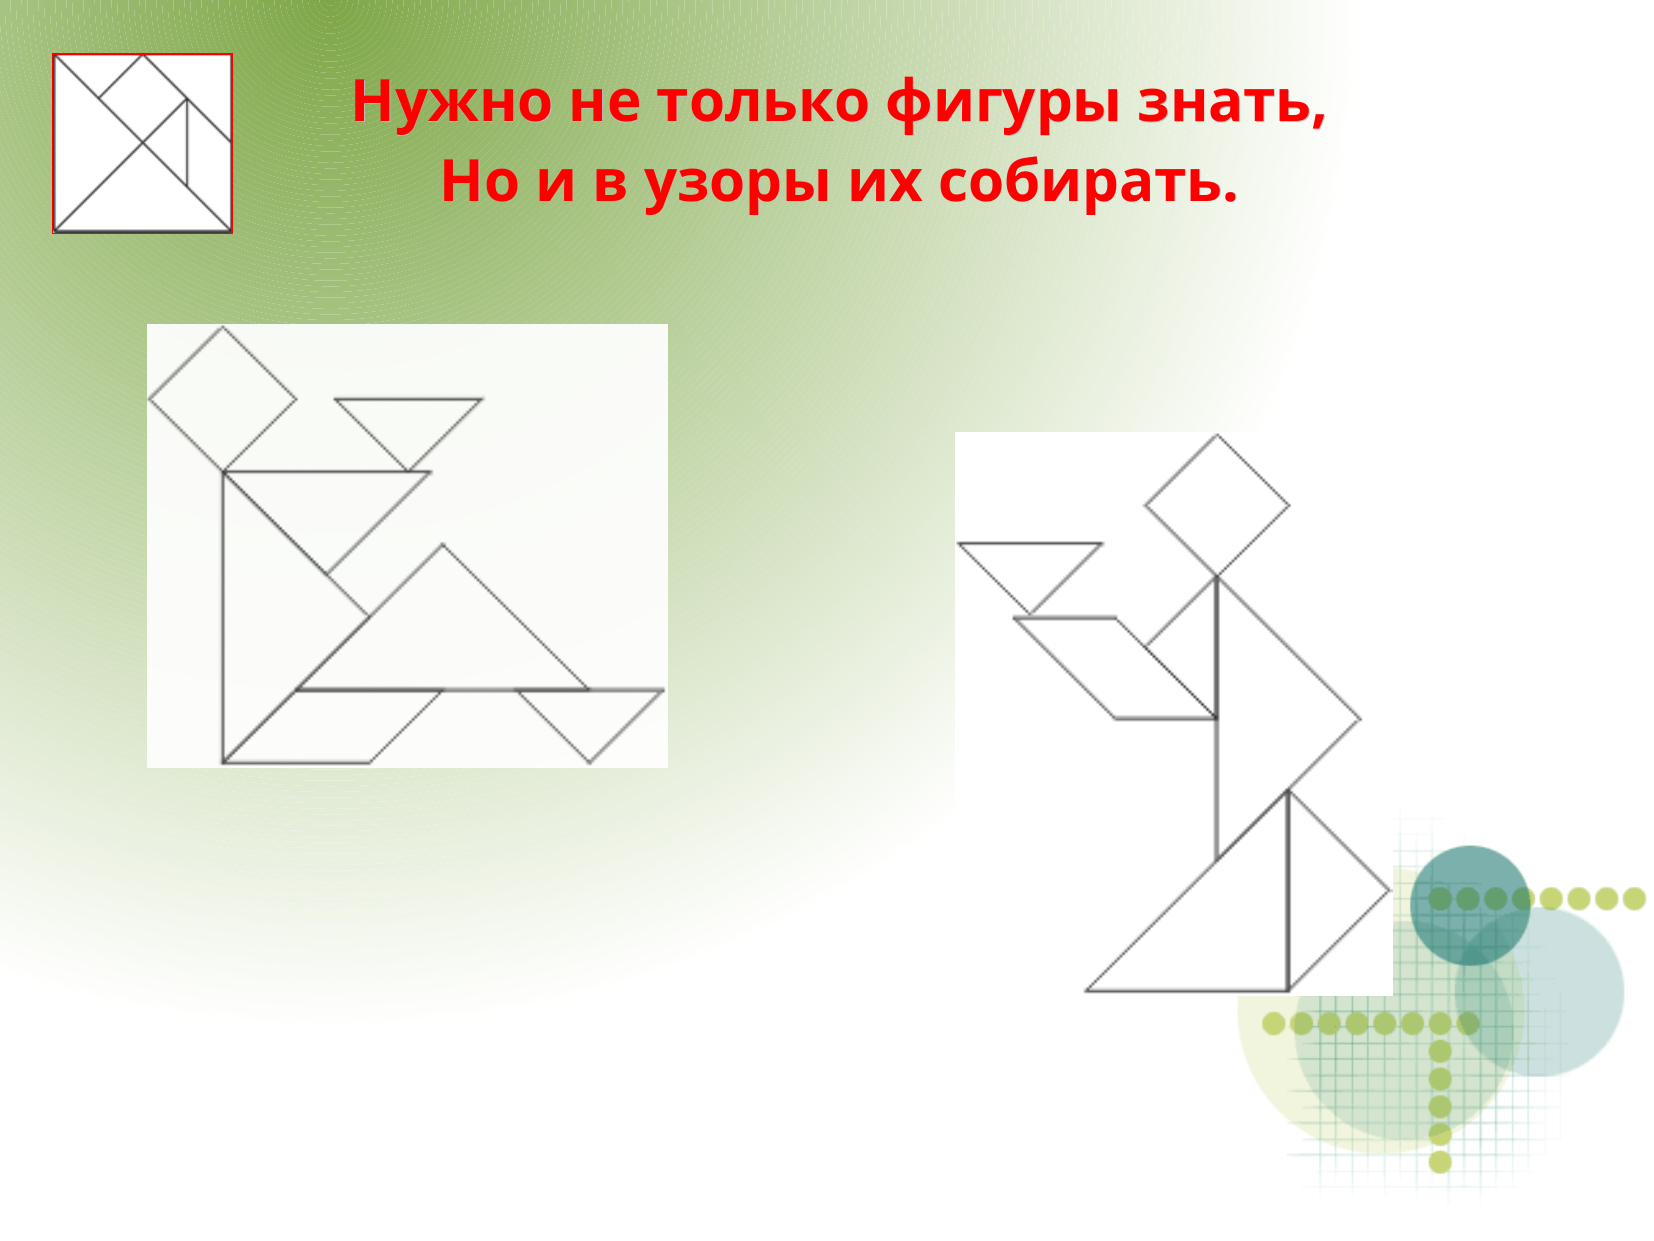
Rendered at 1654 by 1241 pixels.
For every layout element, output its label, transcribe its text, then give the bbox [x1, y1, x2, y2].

picture [147, 324, 668, 768]
title Нужно не только фигуры знать, Но и в узоры их собирать. [253, 45, 1426, 233]
picture [955, 432, 1654, 1211]
picture [53, 54, 232, 233]
